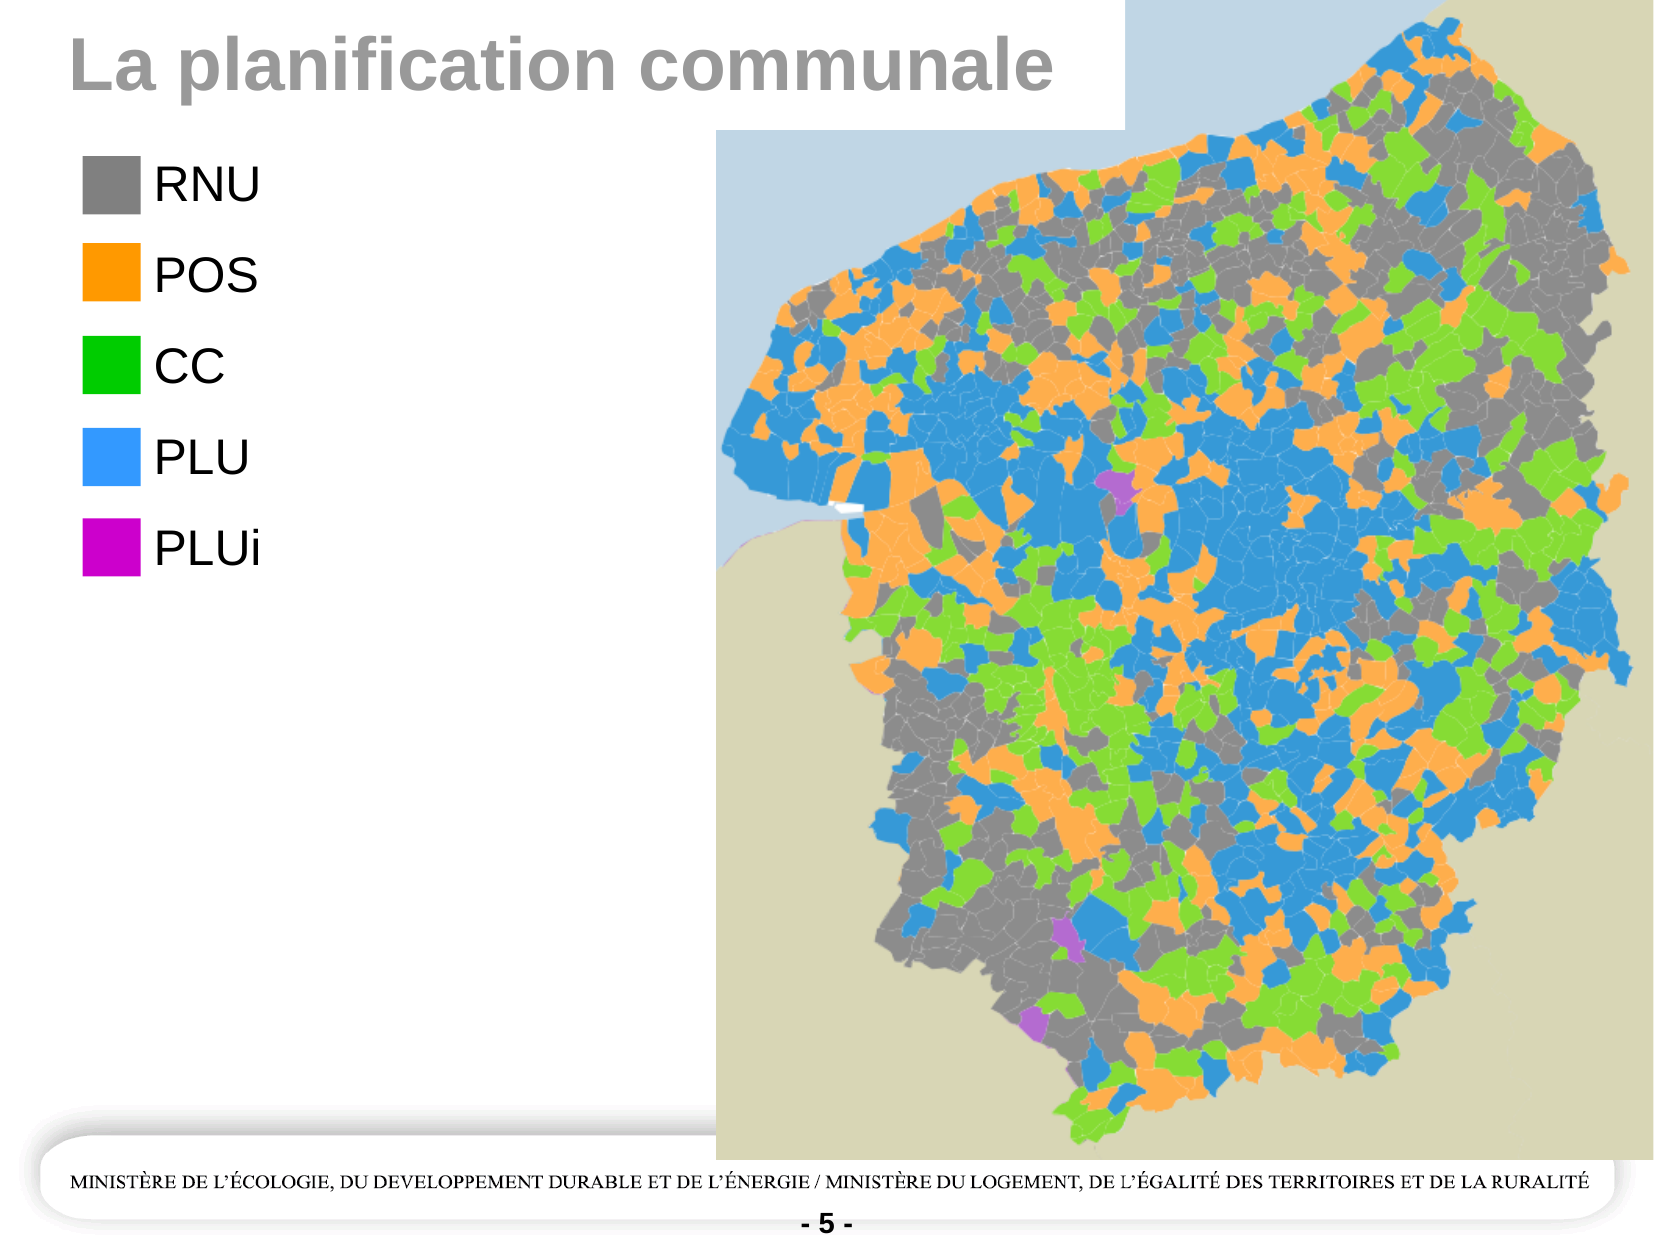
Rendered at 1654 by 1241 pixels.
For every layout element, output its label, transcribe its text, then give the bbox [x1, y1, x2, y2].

text_box [82, 335, 141, 395]
list RNU POS CC PLU PLUi [82, 156, 666, 1116]
text_box [82, 156, 141, 215]
title La planification communale [0, 0, 1126, 130]
text_box [82, 518, 141, 577]
text_box [82, 243, 141, 302]
picture [0, 0, 1654, 1241]
text_box [82, 427, 141, 487]
